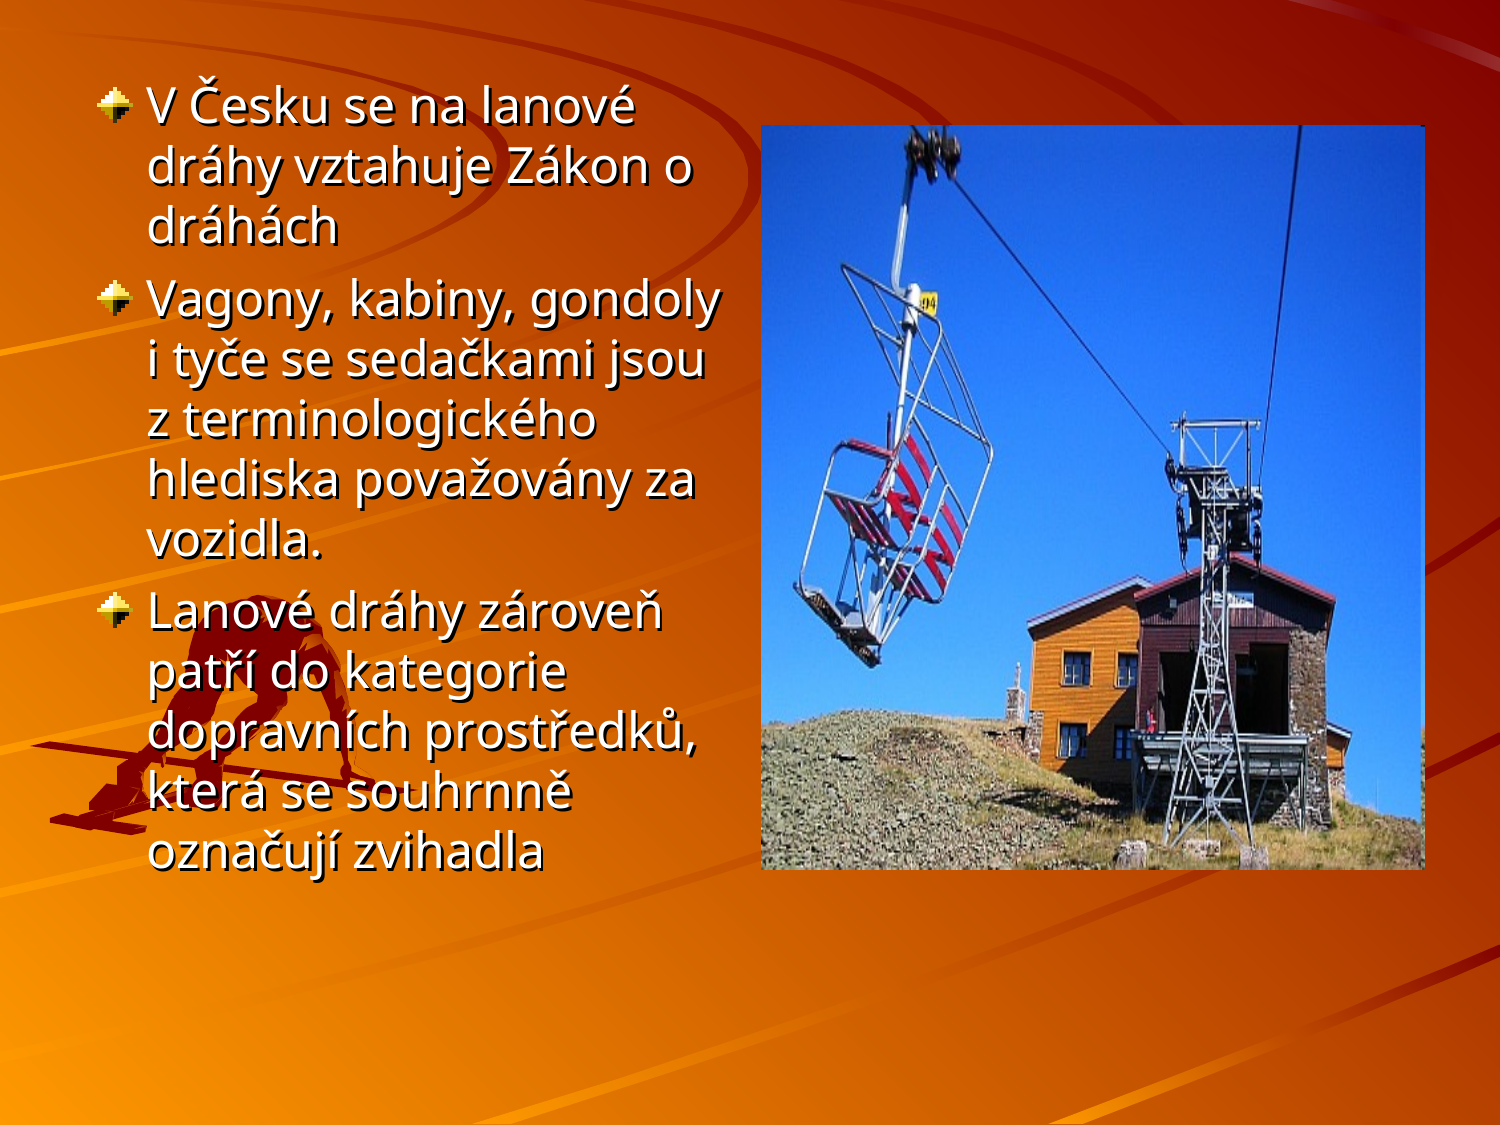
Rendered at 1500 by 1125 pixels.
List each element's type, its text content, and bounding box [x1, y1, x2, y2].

picture [761, 125, 1425, 870]
list V Česku se na lanové dráhy vztahuje Zákon o dráhách Vagony, kabiny, gondoly i tyče se sedačkami jsou z terminologického hlediska považovány za vozidla. Lanové dráhy zároveň patří do kategorie dopravních prostředků, která se souhrnně označují zvihadla [75, 66, 738, 1007]
